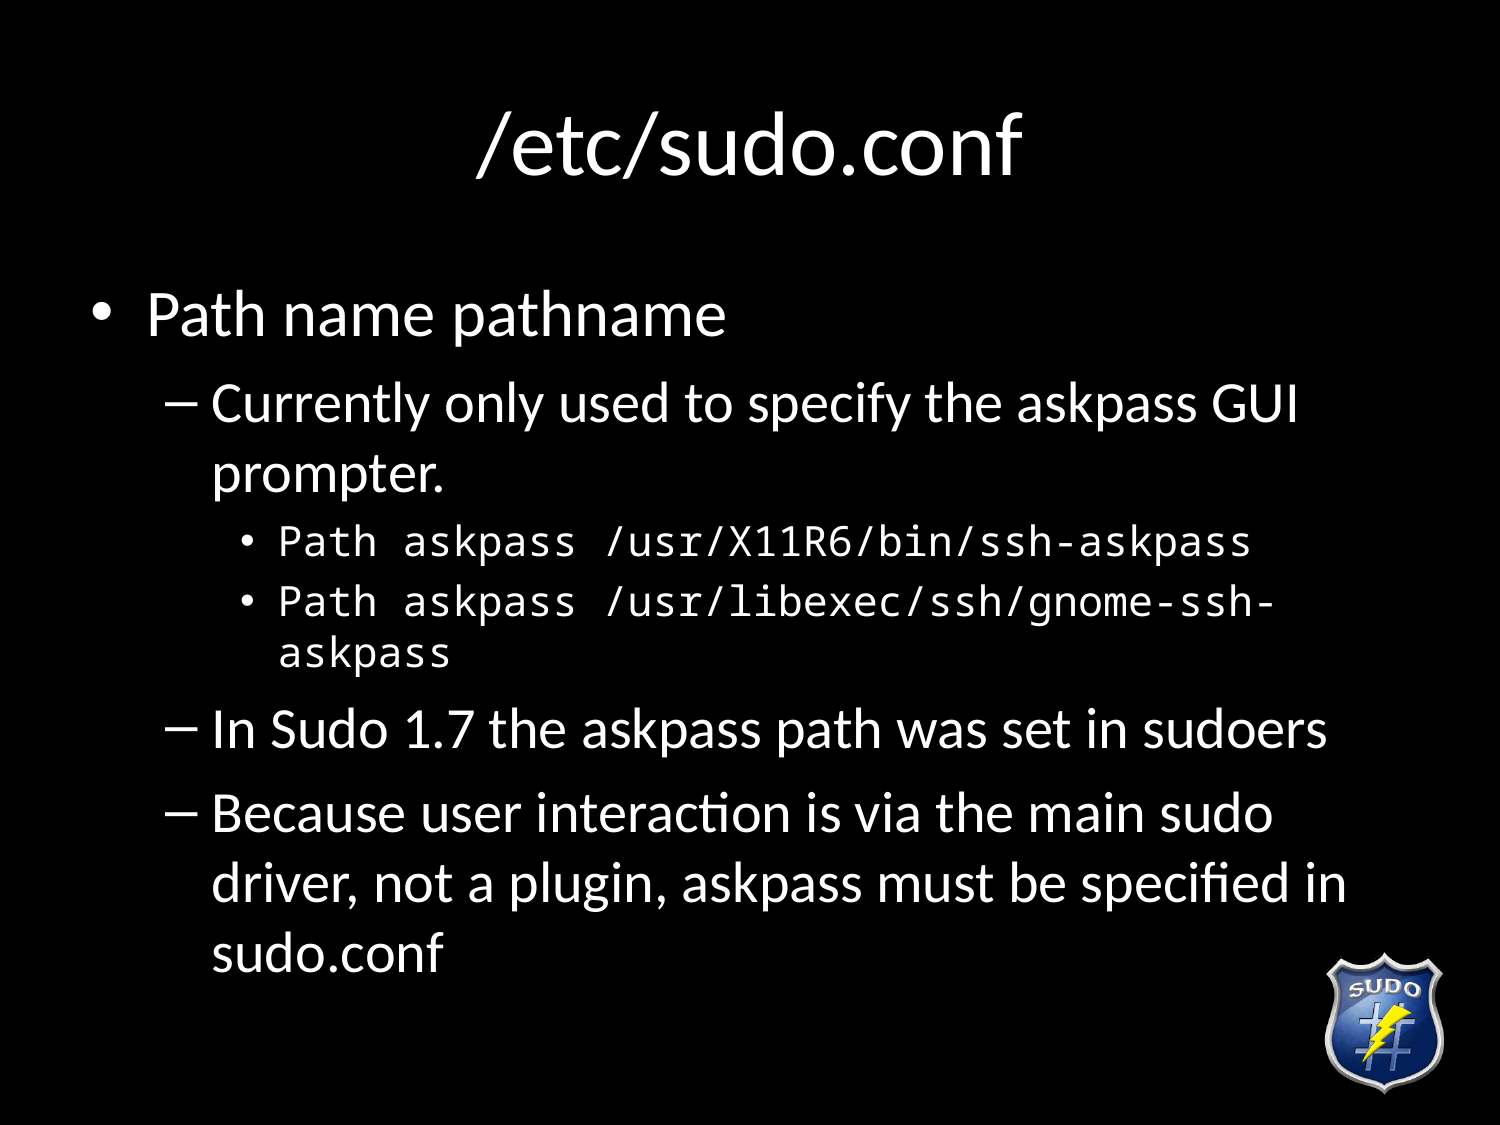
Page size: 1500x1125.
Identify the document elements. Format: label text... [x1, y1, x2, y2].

title /etc/sudo.conf [75, 45, 1426, 233]
picture [1315, 949, 1453, 1103]
list Path name pathname Currently only used to specify the askpass GUI prompter. Path askpass /usr/X11R6/bin/ssh-askpass Path askpass /usr/libexec/ssh/gnome-ssh-askpass In Sudo 1.7 the askpass path was set in sudoers Because user interaction is via the main sudo driver, not a plugin, askpass must be specified in sudo.conf [75, 262, 1426, 1005]
